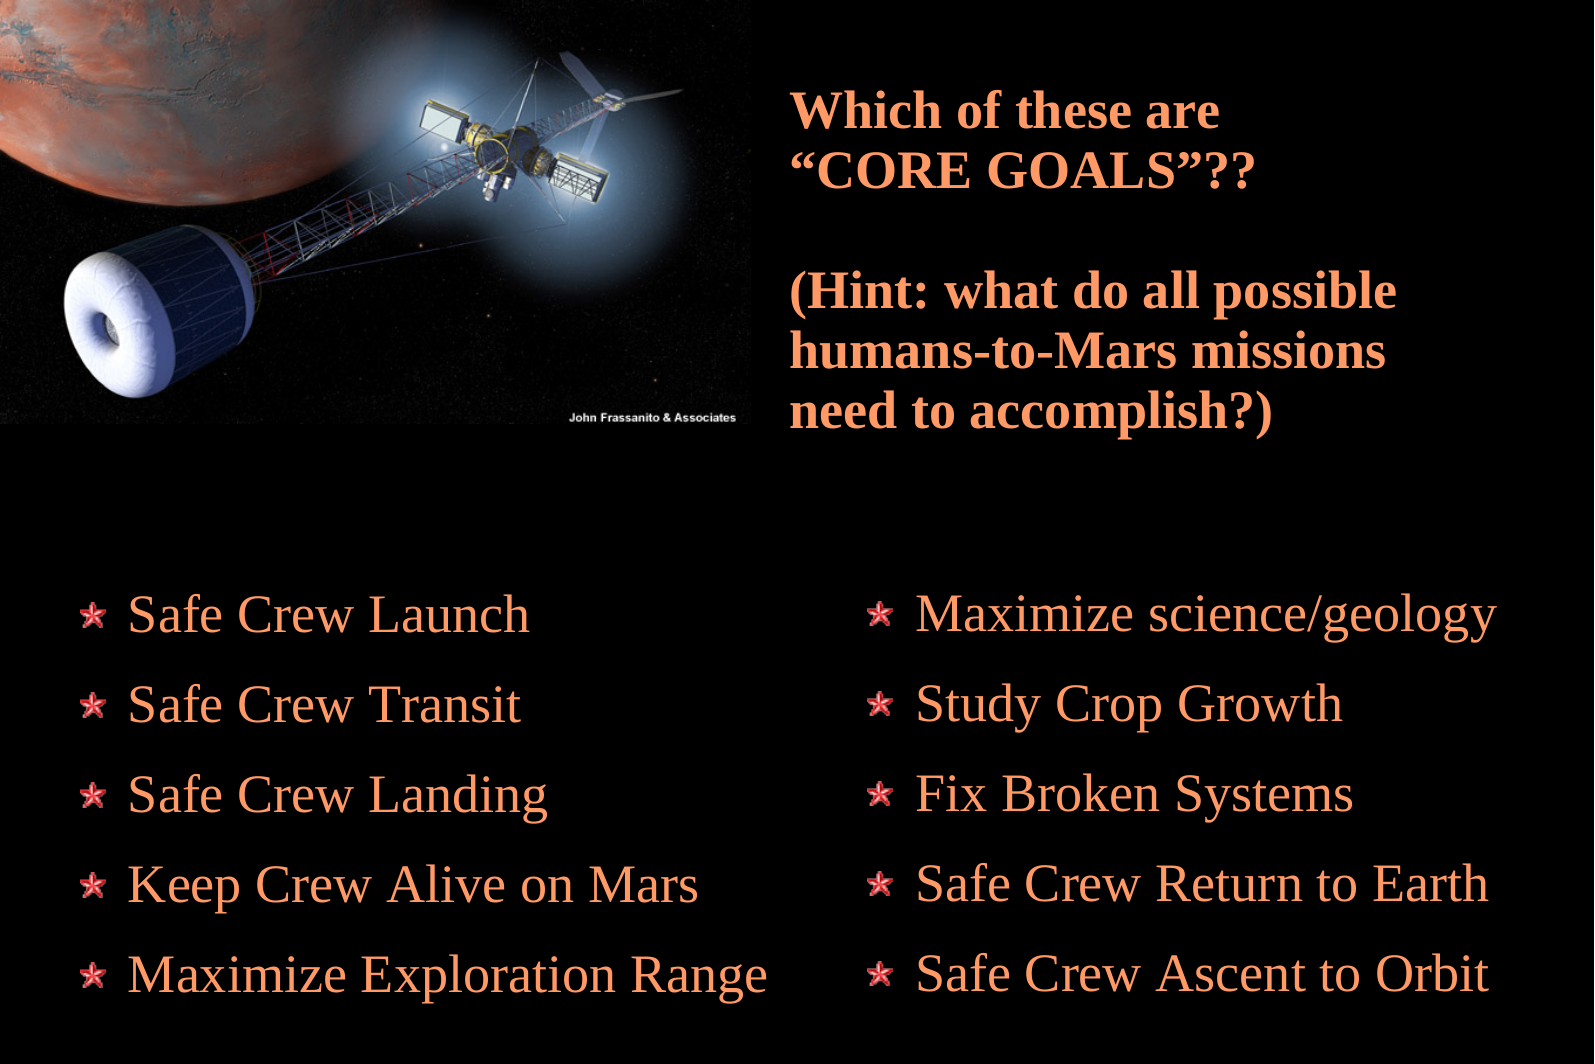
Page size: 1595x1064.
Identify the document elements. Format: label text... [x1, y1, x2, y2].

text_box Maximize science/geology Study Crop Growth Fix Broken Systems Safe Crew Return to Earth Safe Crew Ascent to Orbit [773, 553, 1542, 981]
picture [867, 981, 893, 986]
picture [80, 982, 106, 988]
text_box Safe Crew Launch Safe Crew Transit Safe Crew Landing Keep Crew Alive on Mars Maximize Exploration Range [0, 554, 784, 982]
picture [0, 0, 751, 424]
text_box Which of these are “CORE GOALS”?? (Hint: what do all possible humans-to-Mars missions need to accomplish?) [789, 75, 1573, 505]
